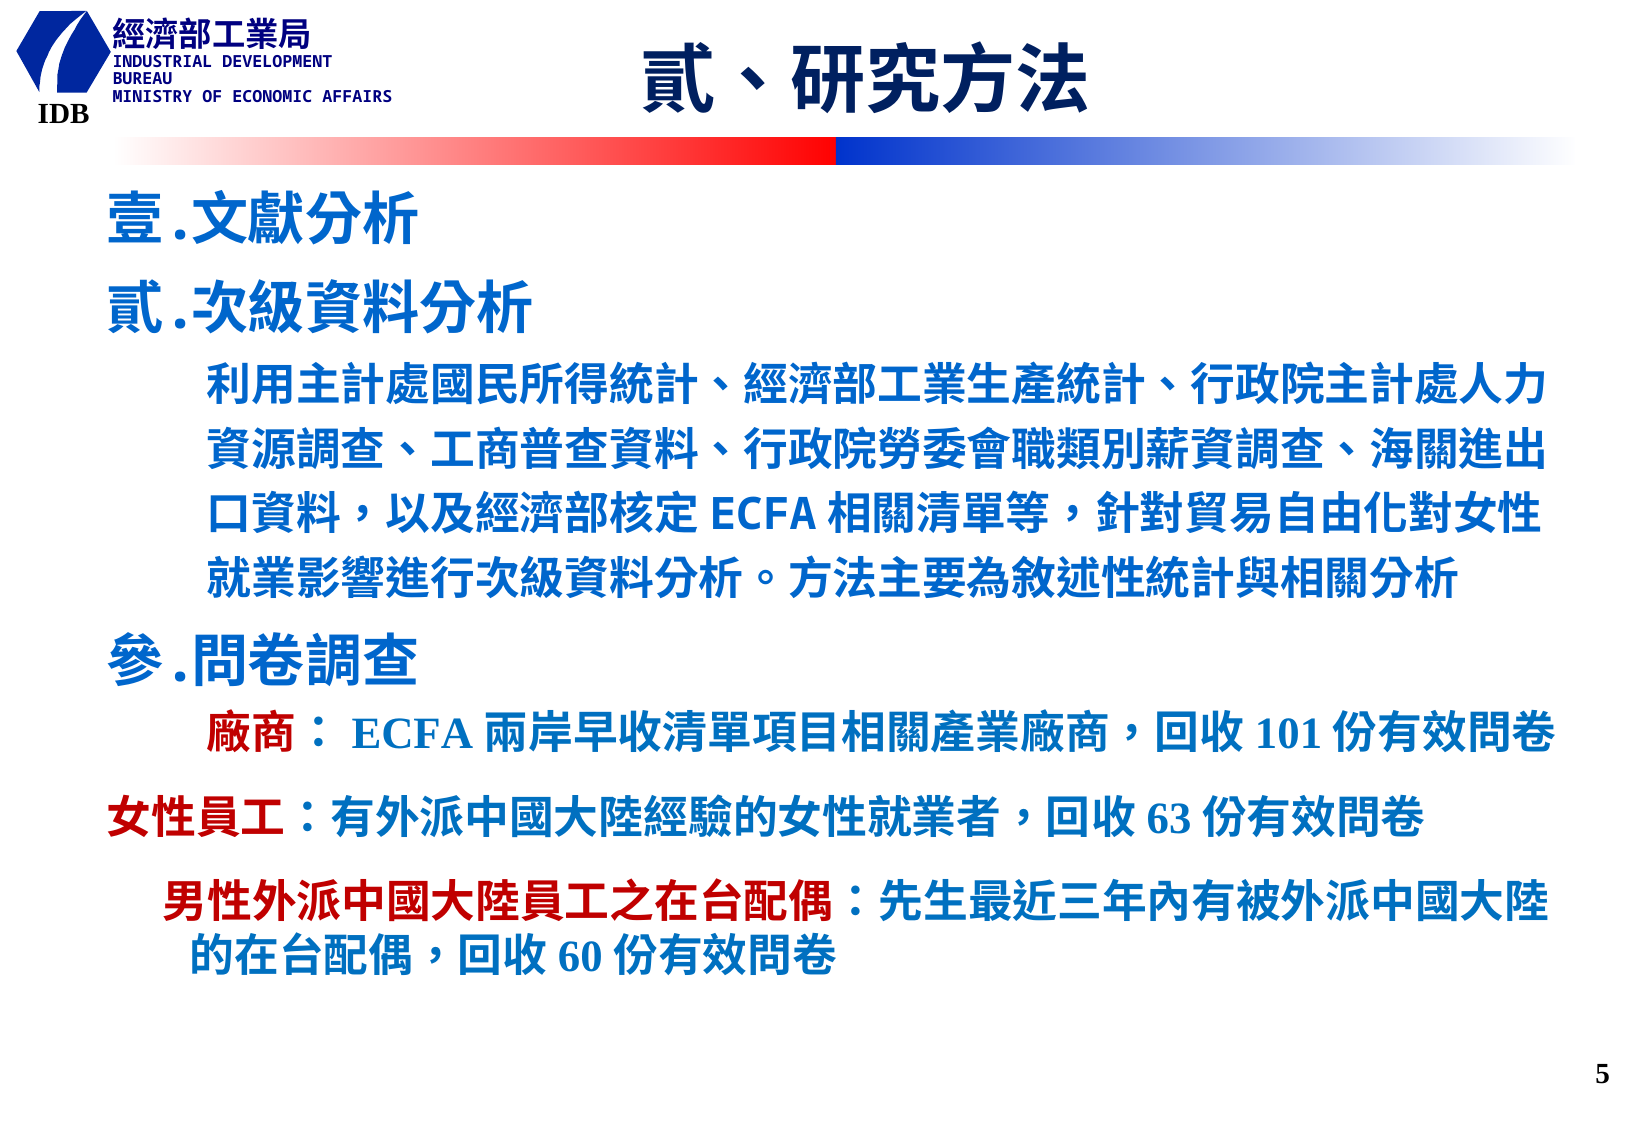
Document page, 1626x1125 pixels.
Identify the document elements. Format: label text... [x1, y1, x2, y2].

title 貳、研究方法 [186, 31, 1546, 122]
text_box <編號> [1245, 1046, 1626, 1125]
list 文獻分析 次級資料分析 利用主計處國民所得統計、經濟部工業生產統計、行政院主計處人力資源調查、工商普查資料、行政院勞委會職類別薪資調查、海關進出口資料，以及經濟部核定ECFA相關清單等，針對貿易自由化對女性就業影響進行次級資料分析。方法主要為敘述性統計與相關分析 問卷調查 廠商：ECFA兩岸早收清單項目相關產業廠商，回收101份有效問卷 女性員工：有外派中國大陸經驗的女性就業者，回收63份有效問卷 男性外派中國大陸員工之在台配偶：先生最近三年內有被外派中國大陸的在台配偶，回收60份有效問卷 [91, 160, 1581, 1094]
